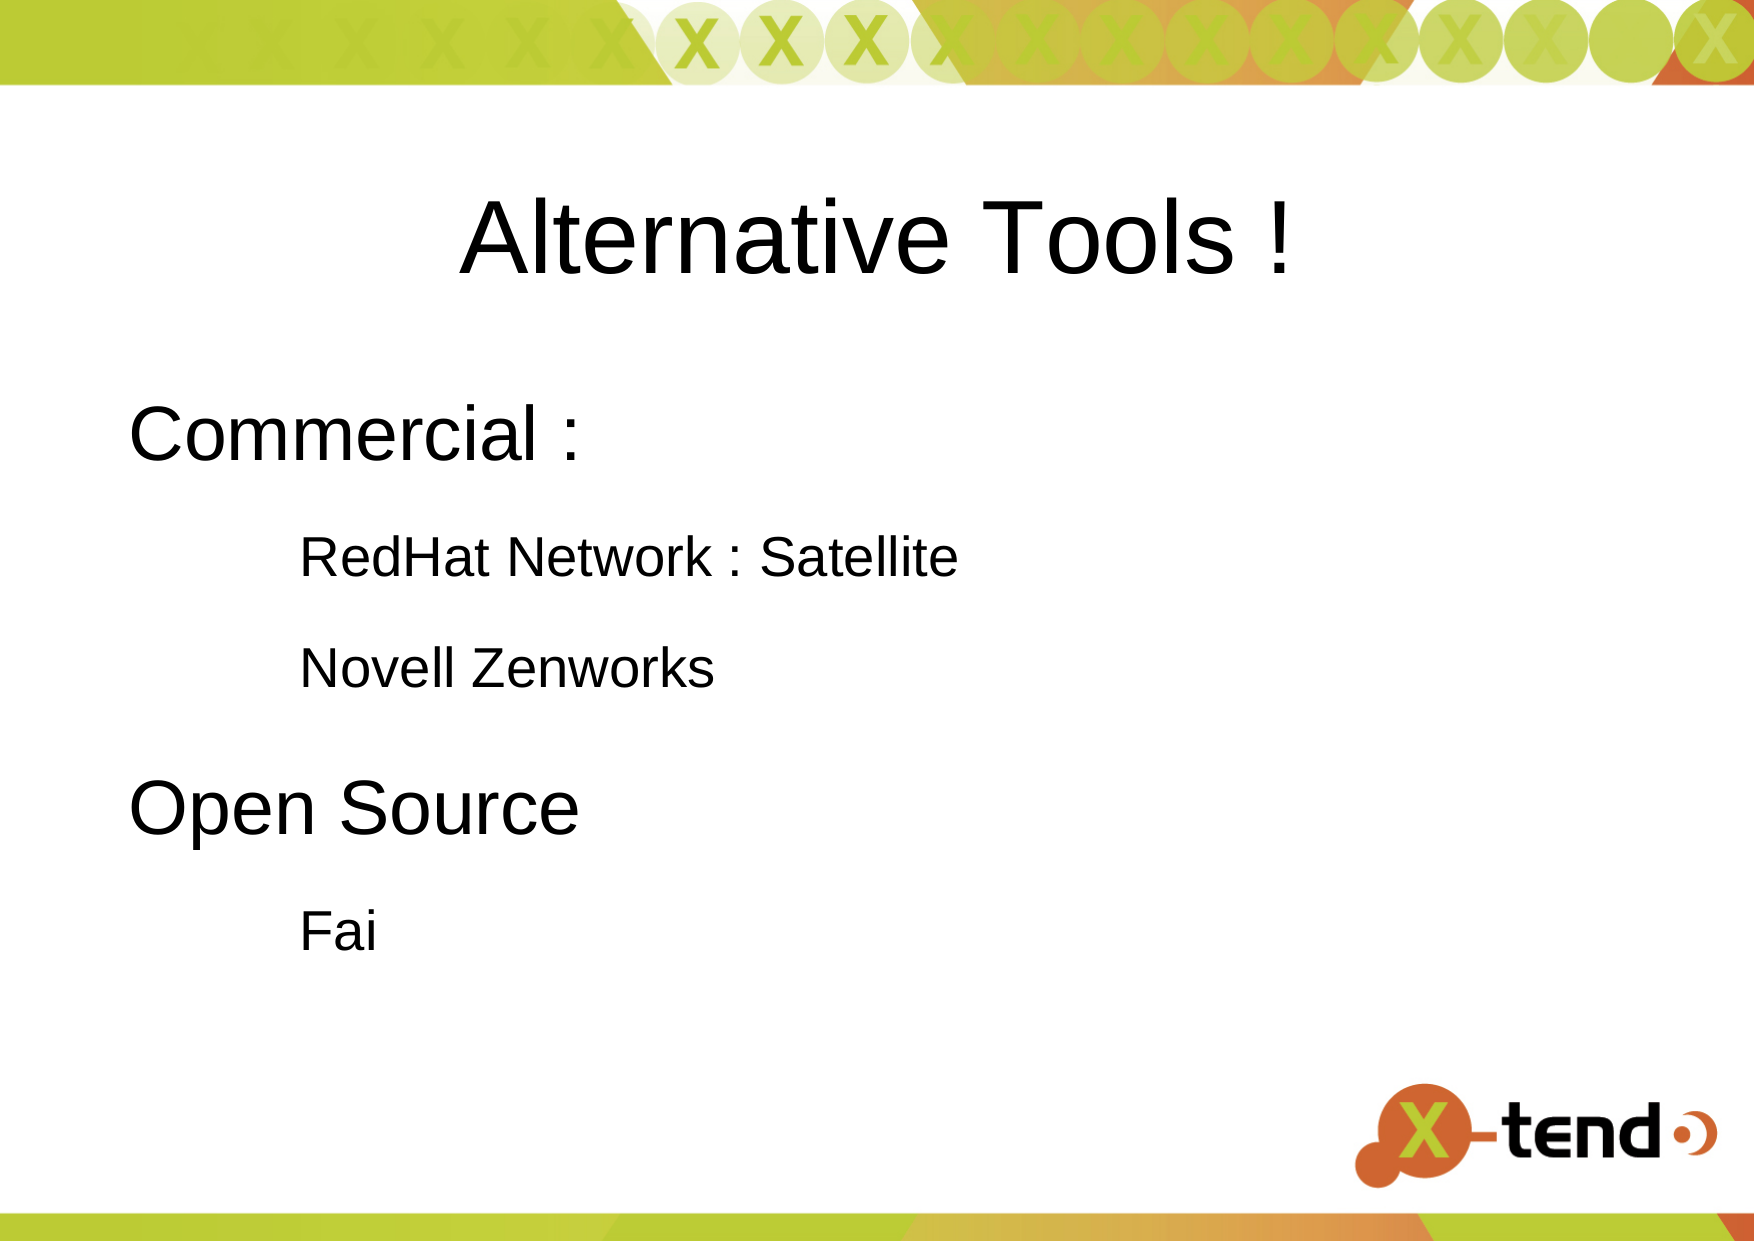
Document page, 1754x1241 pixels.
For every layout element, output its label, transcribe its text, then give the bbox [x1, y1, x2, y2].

title Alternative Tools ! [128, 102, 1627, 311]
list Commercial : RedHat Network : Satellite Novell Zenworks Open Source Fai [128, 344, 1627, 1127]
picture [0, 0, 1754, 1241]
